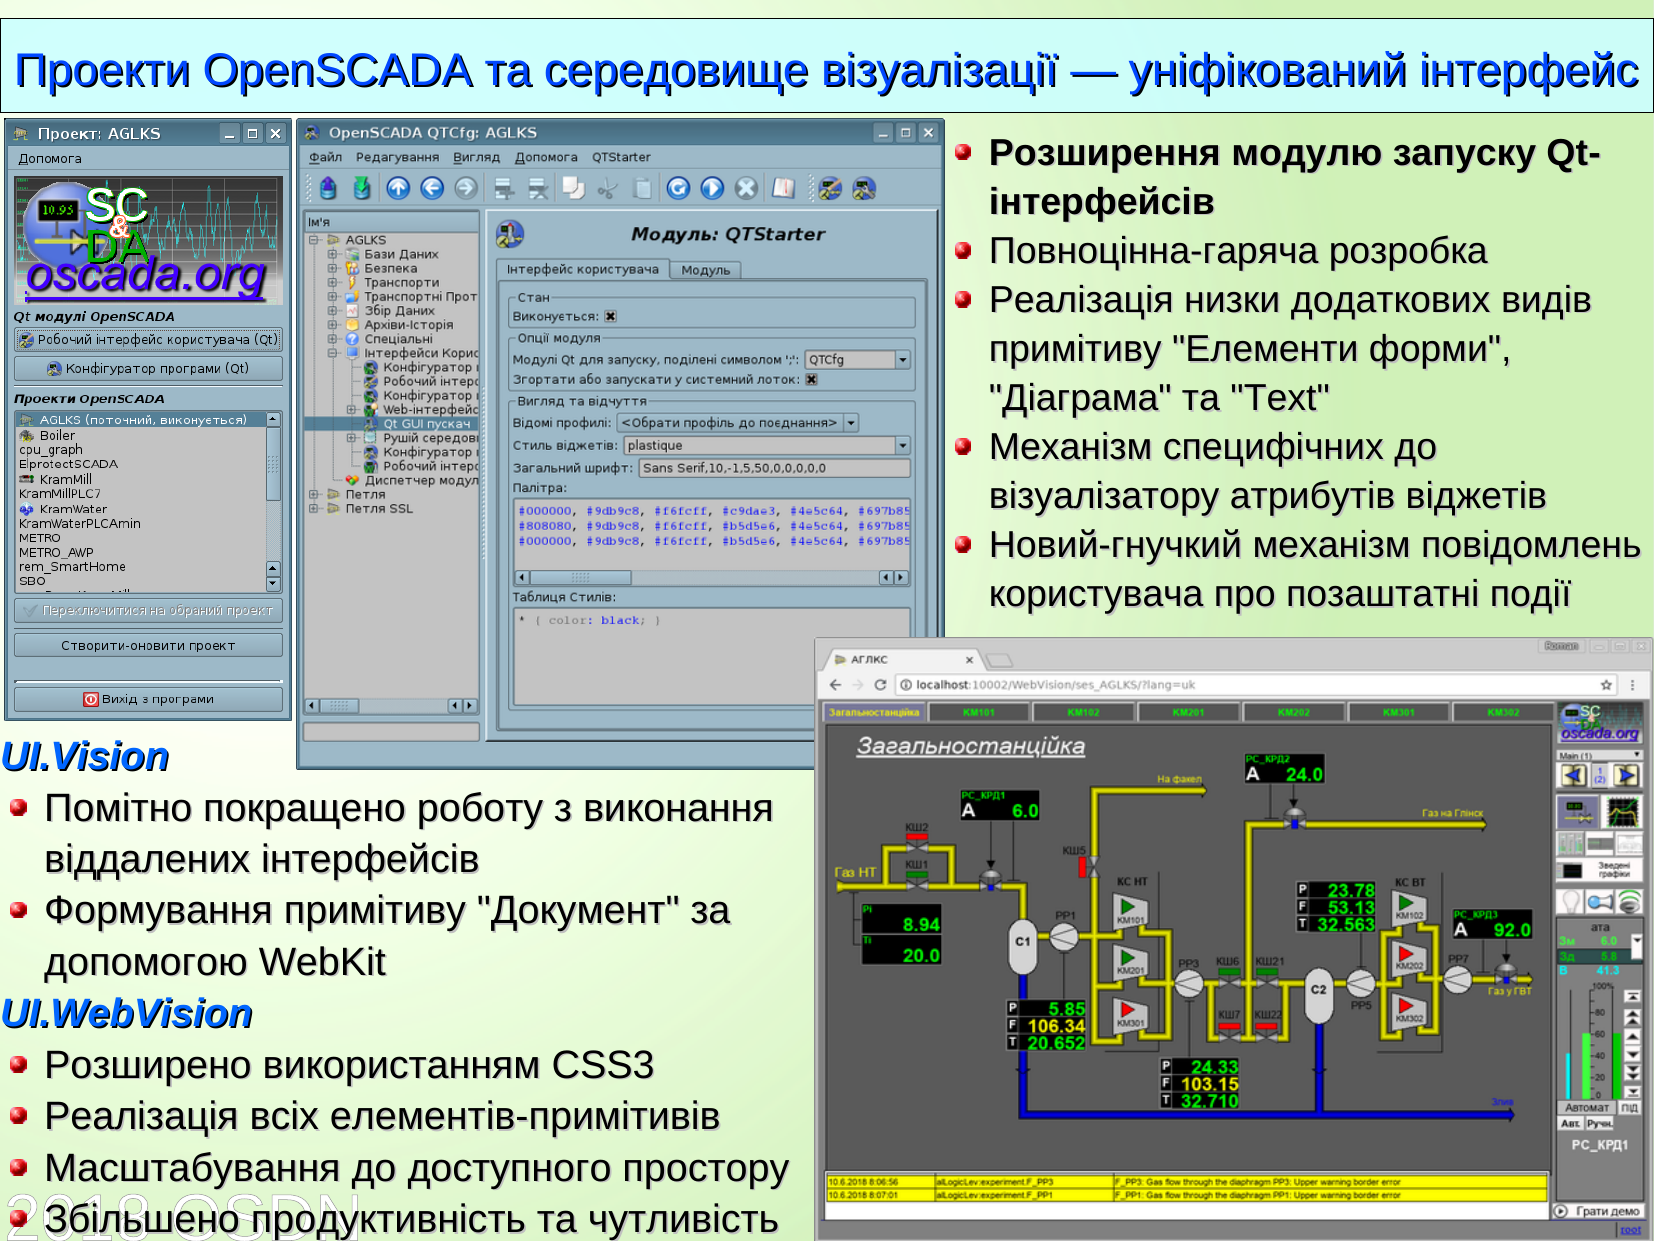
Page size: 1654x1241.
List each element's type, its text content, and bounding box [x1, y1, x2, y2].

picture [4, 118, 292, 721]
picture [296, 118, 1654, 1241]
list Розширення модулю запуску Qt-інтерфейсів Повноцінна-гаряча розробка Реалізація низки додаткових видів примітиву "Елементи форми", "Діаграма" та "Text" Механізм специфічних до візуалізатору атрибутів віджетів Новий-гнучкий механізм повідомлень користувача про позаштатні події [944, 124, 1654, 638]
title Проекти OpenSCADA та середовище візуалізації — уніфікований інтерфейс [0, 18, 1654, 113]
list UI.Vision Помітно покращено роботу з виконання віддалених інтерфейсів Формування примітиву "Документ" за допомогою WebKit UI.WebVision Розширено використанням CSS3 Реалізація всіх елементів-примітивів Масштабування до доступного простору Збільшено продуктивність та чутливість [0, 726, 815, 1235]
